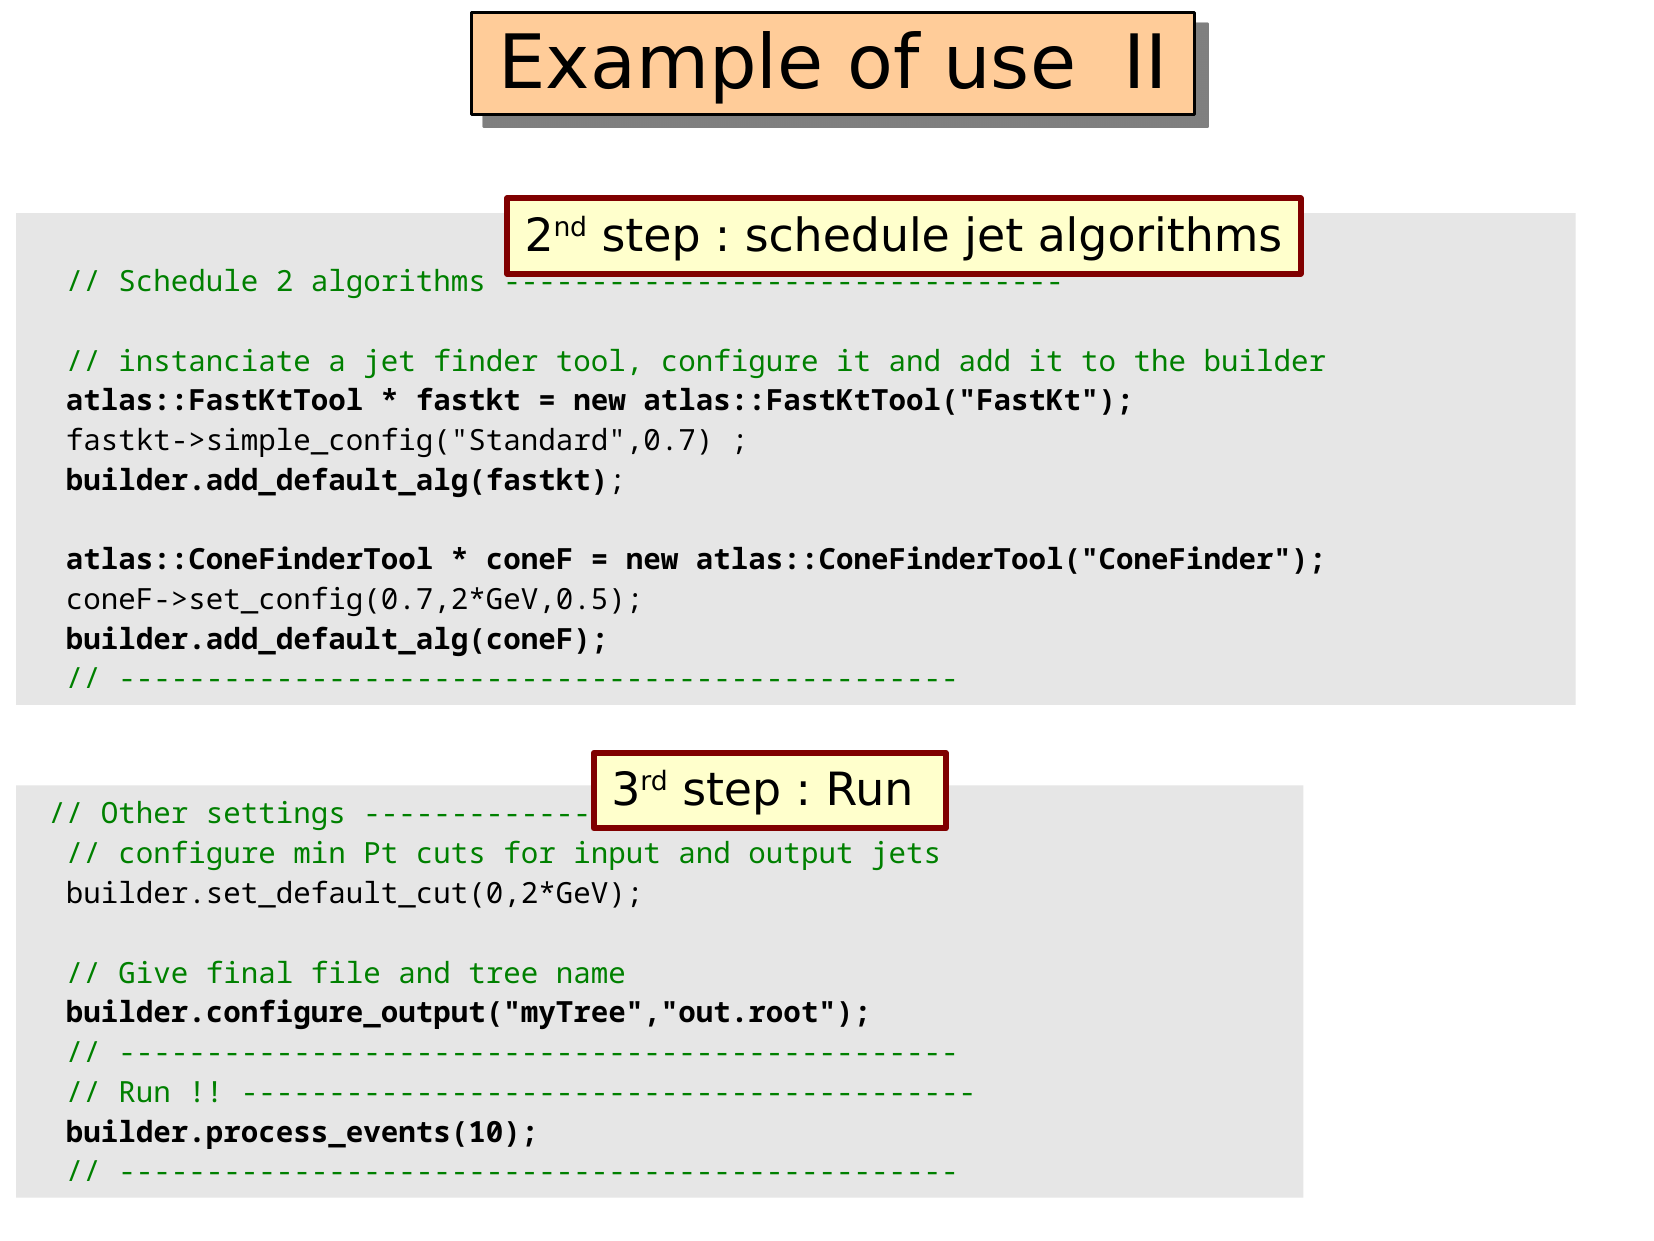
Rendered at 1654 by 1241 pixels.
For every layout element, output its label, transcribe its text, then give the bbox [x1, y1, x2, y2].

text_box // Schedule 2 algorithms -------------------------------- // instanciate a jet finder tool, configure it and add it to the builder atlas::FastKtTool * fastkt = new atlas::FastKtTool("FastKt"); fastkt->simple_config("Standard",0.7) ; builder.add_default_alg(fastkt); atlas::ConeFinderTool * coneF = new atlas::ConeFinderTool("ConeFinder"); coneF->set_config(0.7,2*GeV,0.5); builder.add_default_alg(coneF); // ------------------------------------------------ [16, 246, 1576, 672]
text_box 3rd step : Run [593, 752, 946, 829]
text_box Example of use II [471, 12, 1195, 115]
text_box // Other settings --------------------------------- // configure min Pt cuts for input and output jets builder.set_default_cut(0,2*GeV); // Give final file and tree name builder.configure_output("myTree","out.root"); // ------------------------------------------------ // Run !! ------------------------------------------ builder.process_events(10); // ------------------------------------------------ [16, 817, 1304, 1166]
text_box 2nd step : schedule jet algorithms [506, 198, 1301, 274]
